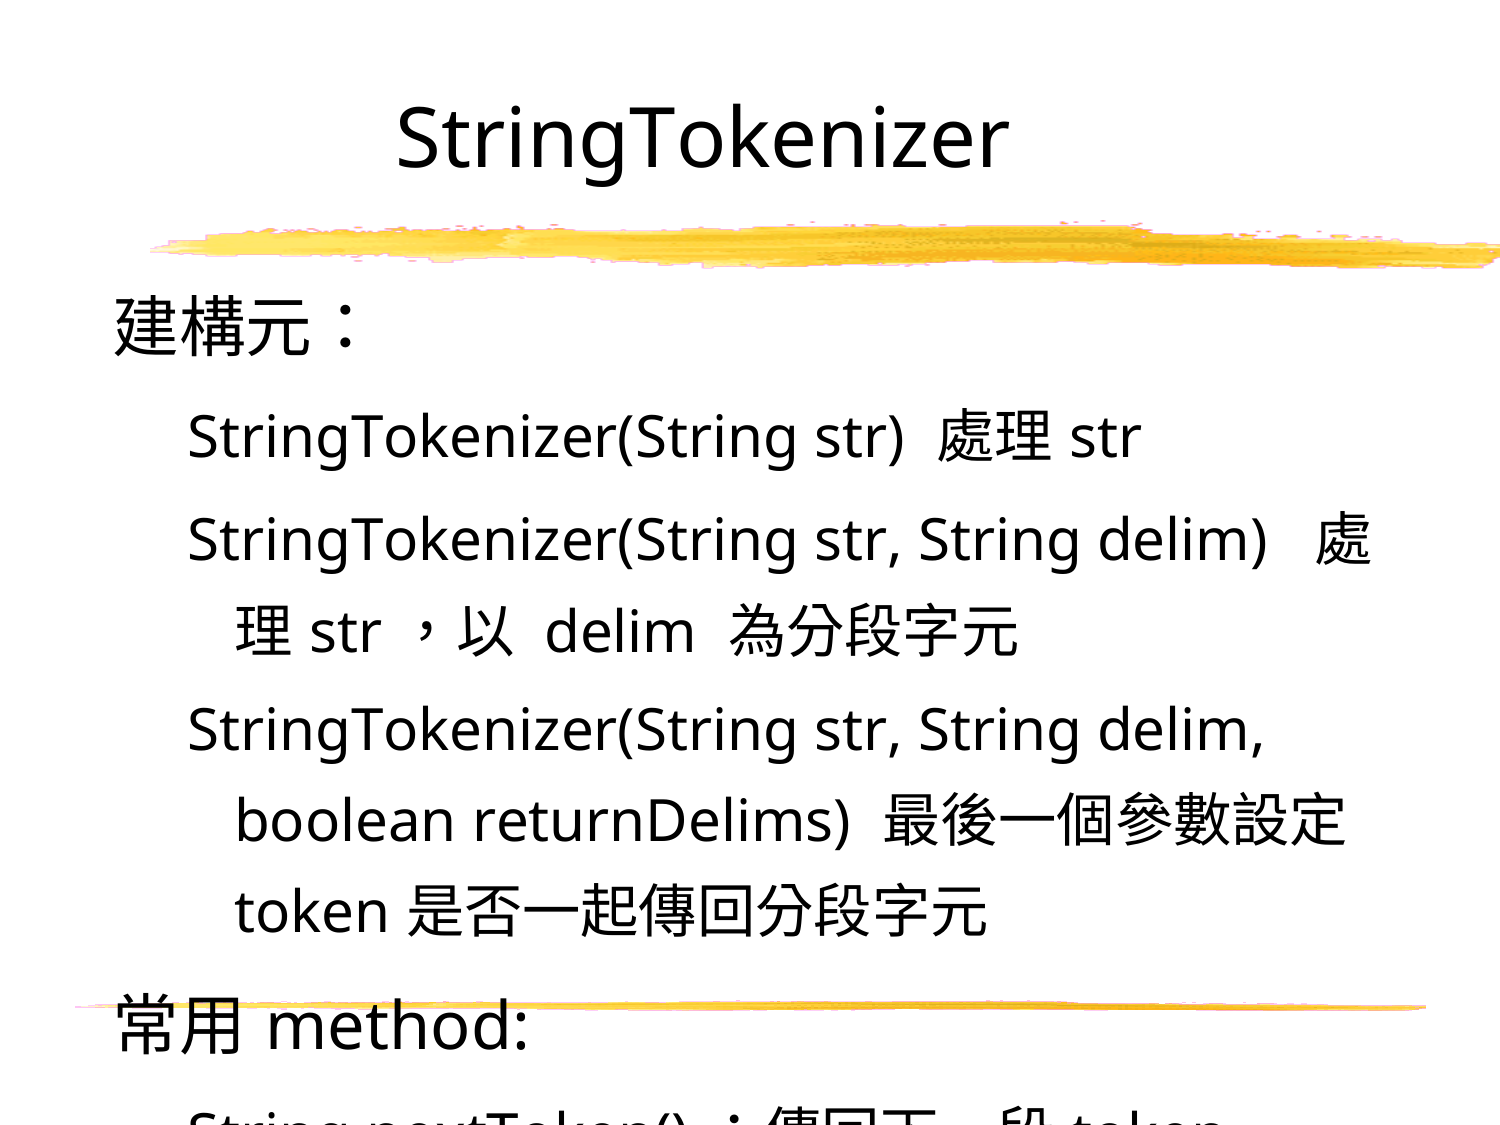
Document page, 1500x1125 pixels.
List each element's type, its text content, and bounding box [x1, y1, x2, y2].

title StringTokenizer [66, 35, 1342, 225]
picture [150, 215, 1500, 279]
picture [75, 999, 112, 1013]
list 建構元： StringTokenizer(String str) 處理str StringTokenizer(String str, String delim) 處理str，以 delim 為分段字元 StringTokenizer(String str, String delim, boolean returnDelims) 最後一個參數設定token是否一起傳回分段字元 常用method: String nextToken()：傳回下一段token booleam hasMoreTokens() ：還有沒有token int countTokens() :總共有幾個token [112, 265, 1427, 1064]
